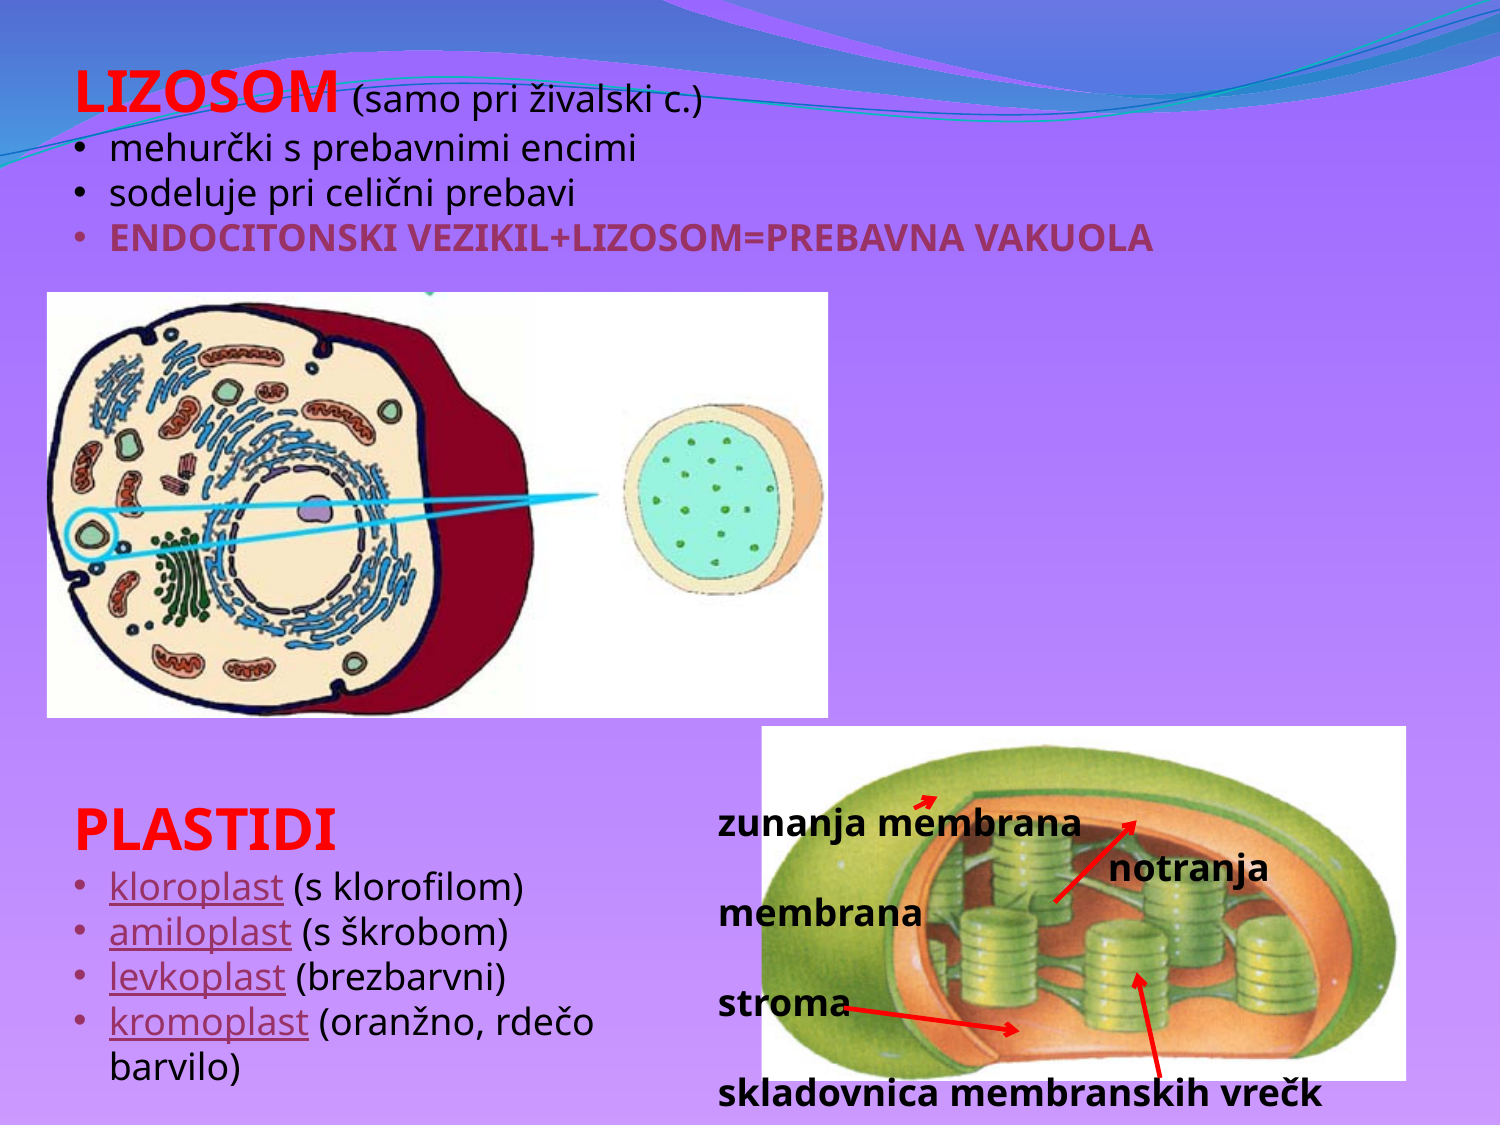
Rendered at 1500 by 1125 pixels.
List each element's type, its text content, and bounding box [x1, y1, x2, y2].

text_box zunanja membrana notranja membrana stroma skladovnica membranskih vrečk [703, 791, 1453, 1122]
text_box PLASTIDI kloroplast (s klorofilom) amiloplast (s škrobom) levkoplast (brezbarvni) kromoplast (oranžno, rdečo barvilo) [58, 785, 750, 1095]
text_box LIZOSOM (samo pri živalski c.) mehurčki s prebavnimi encimi sodeluje pri celični prebavi ENDOCITONSKI VEZIKIL+LIZOSOM=PREBAVNA VAKUOLA [58, 46, 1348, 267]
picture [761, 726, 1407, 791]
picture [46, 292, 829, 718]
